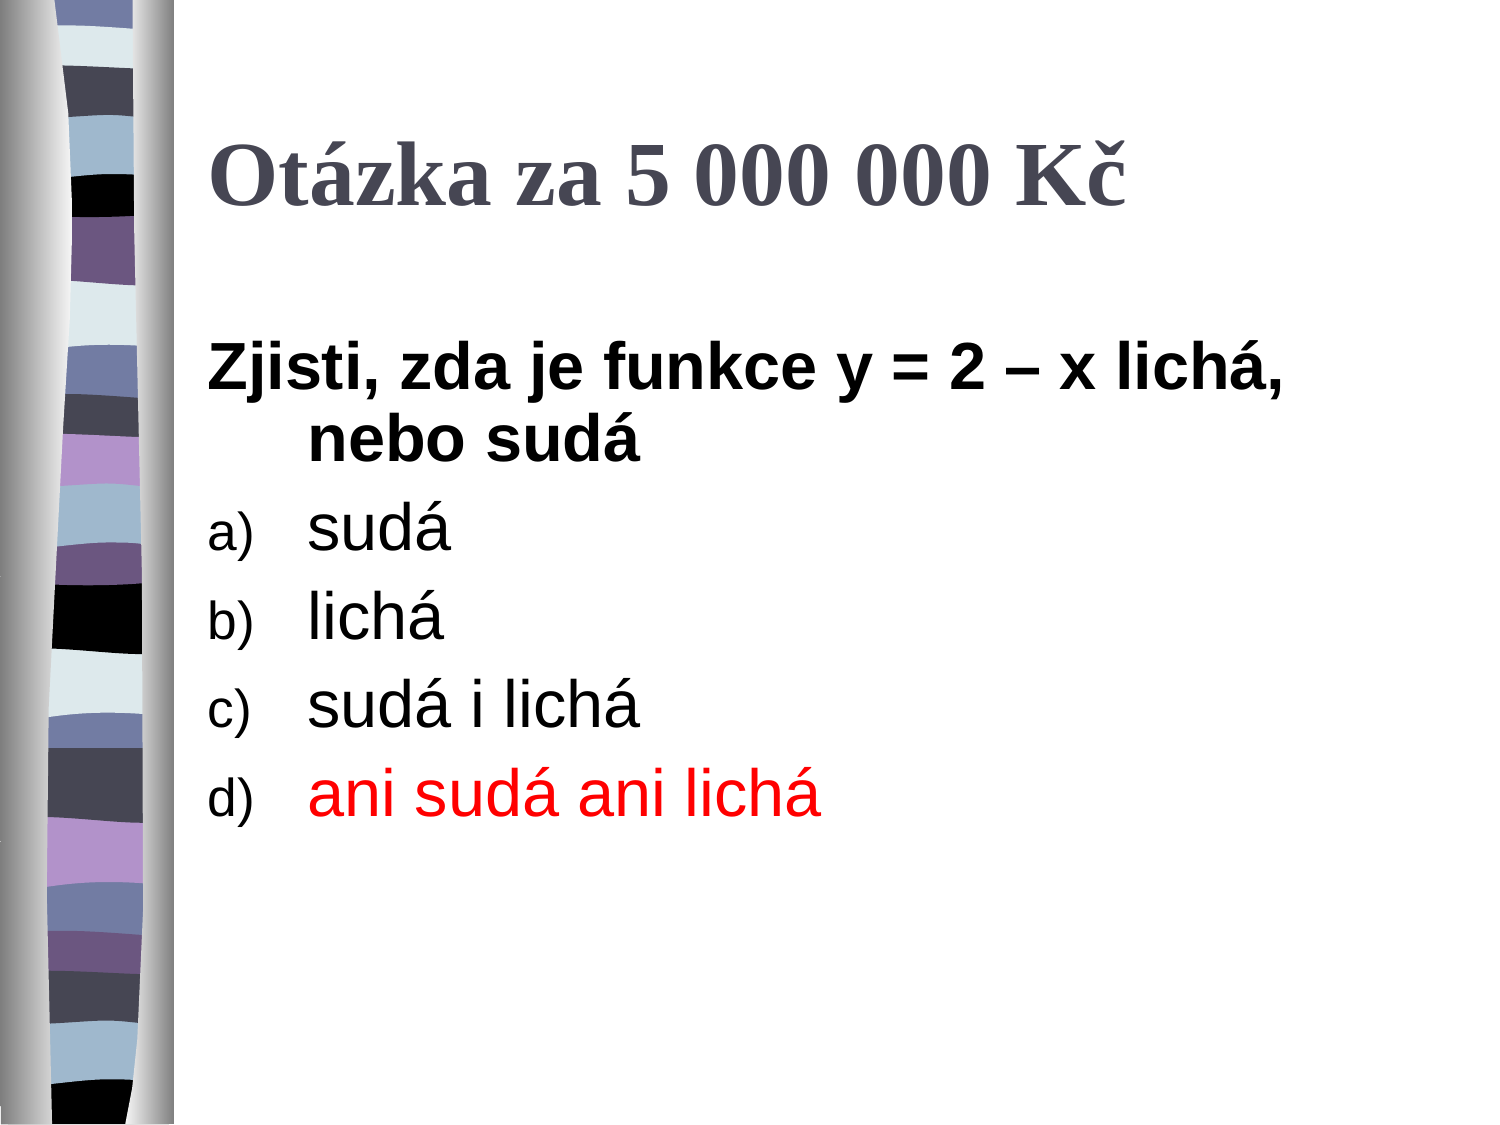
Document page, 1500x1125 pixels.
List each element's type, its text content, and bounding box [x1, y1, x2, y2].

list Zjisti, zda je funkce y = 2 – x lichá, nebo sudá sudá lichá sudá i lichá ani sudá ani lichá [192, 324, 1468, 1001]
title Otázka za 5 000 000 Kč [192, 74, 1468, 263]
